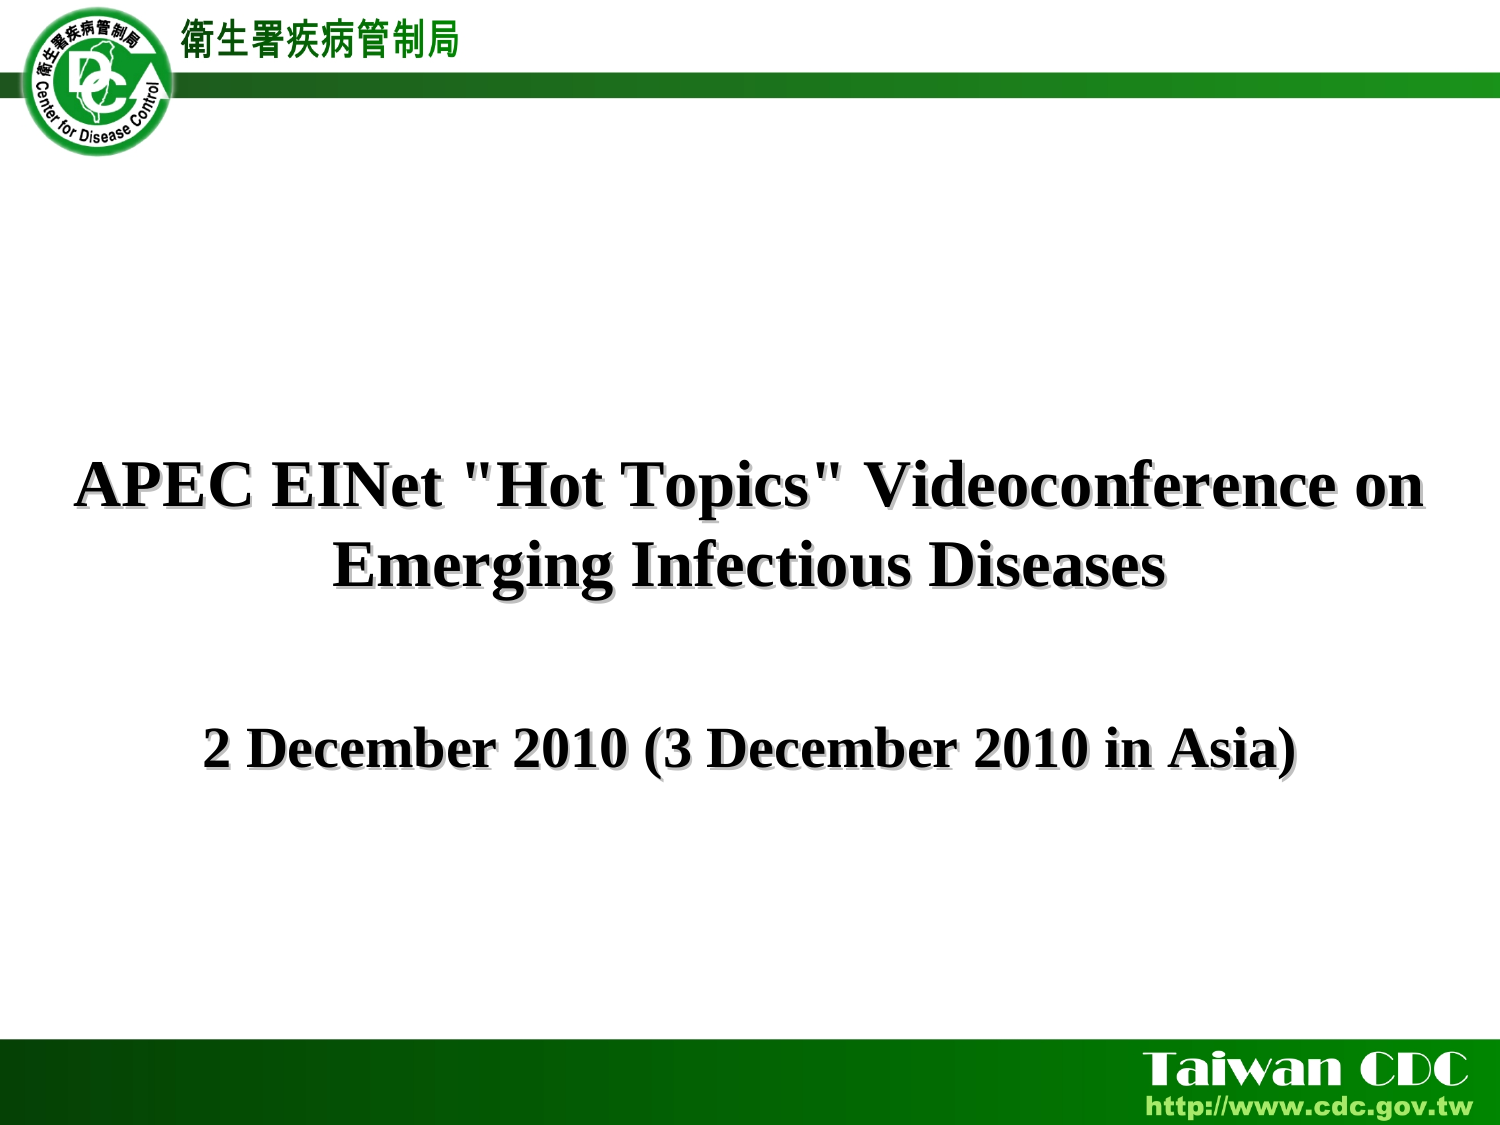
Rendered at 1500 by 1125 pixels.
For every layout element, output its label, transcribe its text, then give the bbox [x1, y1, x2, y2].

title APEC EINet "Hot Topics" Videoconference on Emerging Infectious Diseases 2 December 2010 (3 December 2010 in Asia) [0, 314, 1500, 905]
